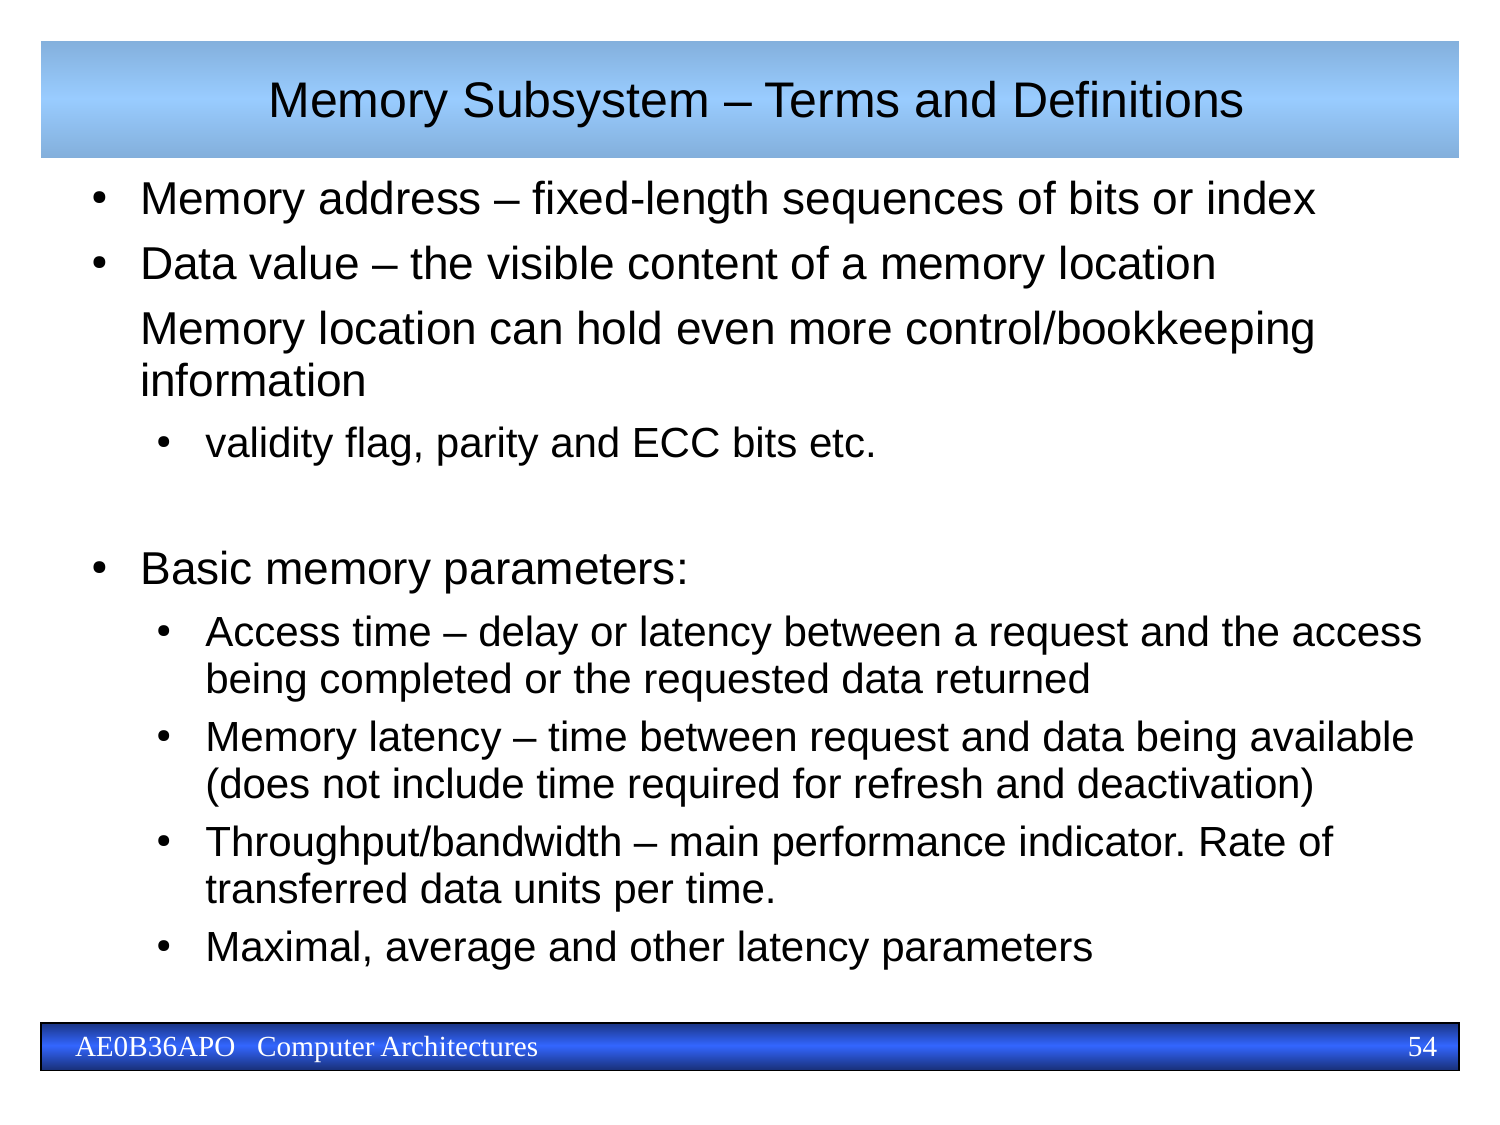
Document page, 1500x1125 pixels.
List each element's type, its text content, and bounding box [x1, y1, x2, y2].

list Memory address – fixed-length sequences of bits or index Data value – the visible content of a memory location Memory location can hold even more control/bookkeeping information validity flag, parity and ECC bits etc. Basic memory parameters: Access time – delay or latency between a request and the access being completed or the requested data returned Memory latency – time between request and data being available (does not include time required for refresh and deactivation) Throughput/bandwidth – main performance indicator. Rate of transferred data units per time. Maximal, average and other latency parameters [75, 172, 1426, 1000]
title Memory Subsystem – Terms and Definitions [41, 41, 1459, 158]
